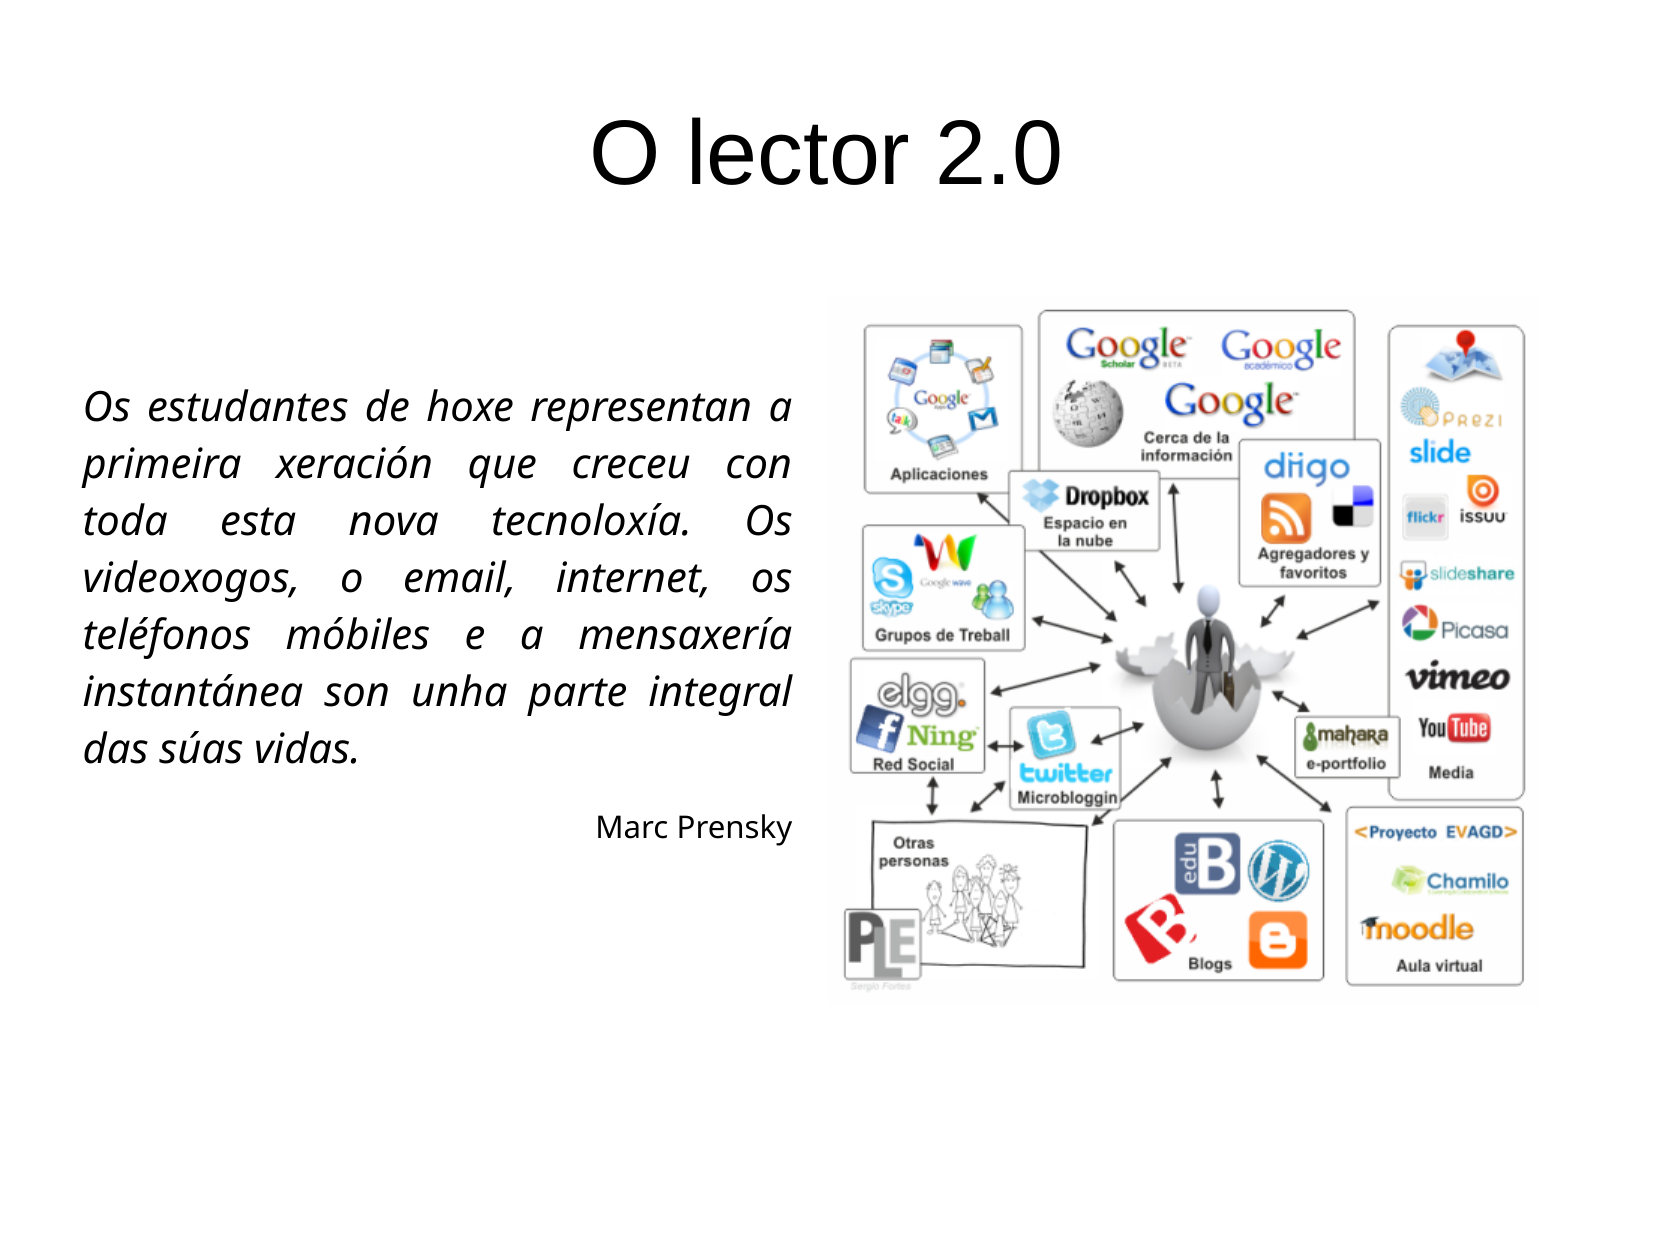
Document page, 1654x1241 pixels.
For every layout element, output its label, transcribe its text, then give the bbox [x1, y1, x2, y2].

picture [828, 295, 1539, 1005]
list Os estudantes de hoxe representan a primeira xeración que creceu con toda esta nova tecnoloxía. Os videoxogos, o email, internet, os teléfonos móbiles e a mensaxería instantánea son unha parte integral das súas vidas. Marc Prensky [82, 290, 793, 1010]
title O lector 2.0 [82, 49, 1571, 257]
